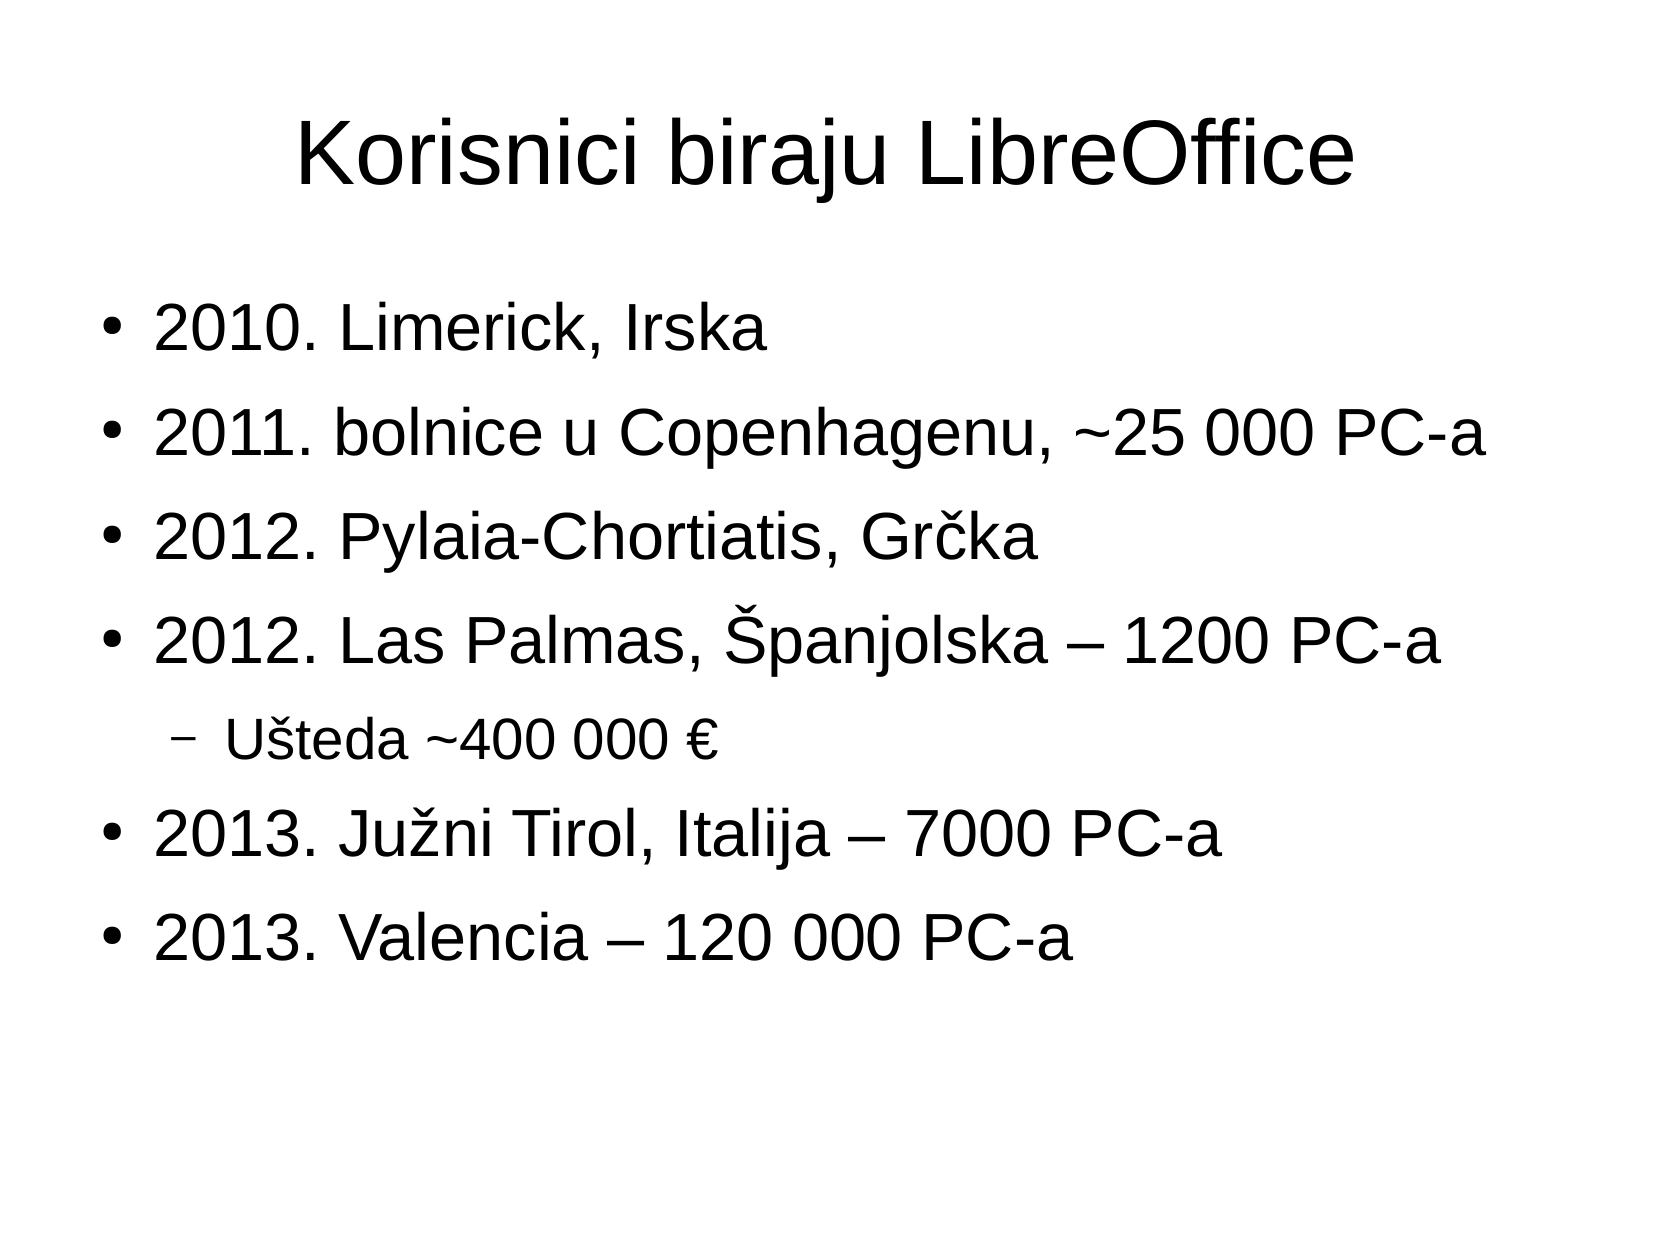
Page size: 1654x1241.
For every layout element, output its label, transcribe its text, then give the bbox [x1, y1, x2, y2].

list 2010. Limerick, Irska 2011. bolnice u Copenhagenu, ~25 000 PC-a 2012. Pylaia-Chortiatis, Grčka 2012. Las Palmas, Španjolska – 1200 PC-a Ušteda ~400 000 € 2013. Južni Tirol, Italija – 7000 PC-a 2013. Valencia – 120 000 PC-a [82, 290, 1571, 1010]
title Korisnici biraju LibreOffice [82, 49, 1571, 257]
